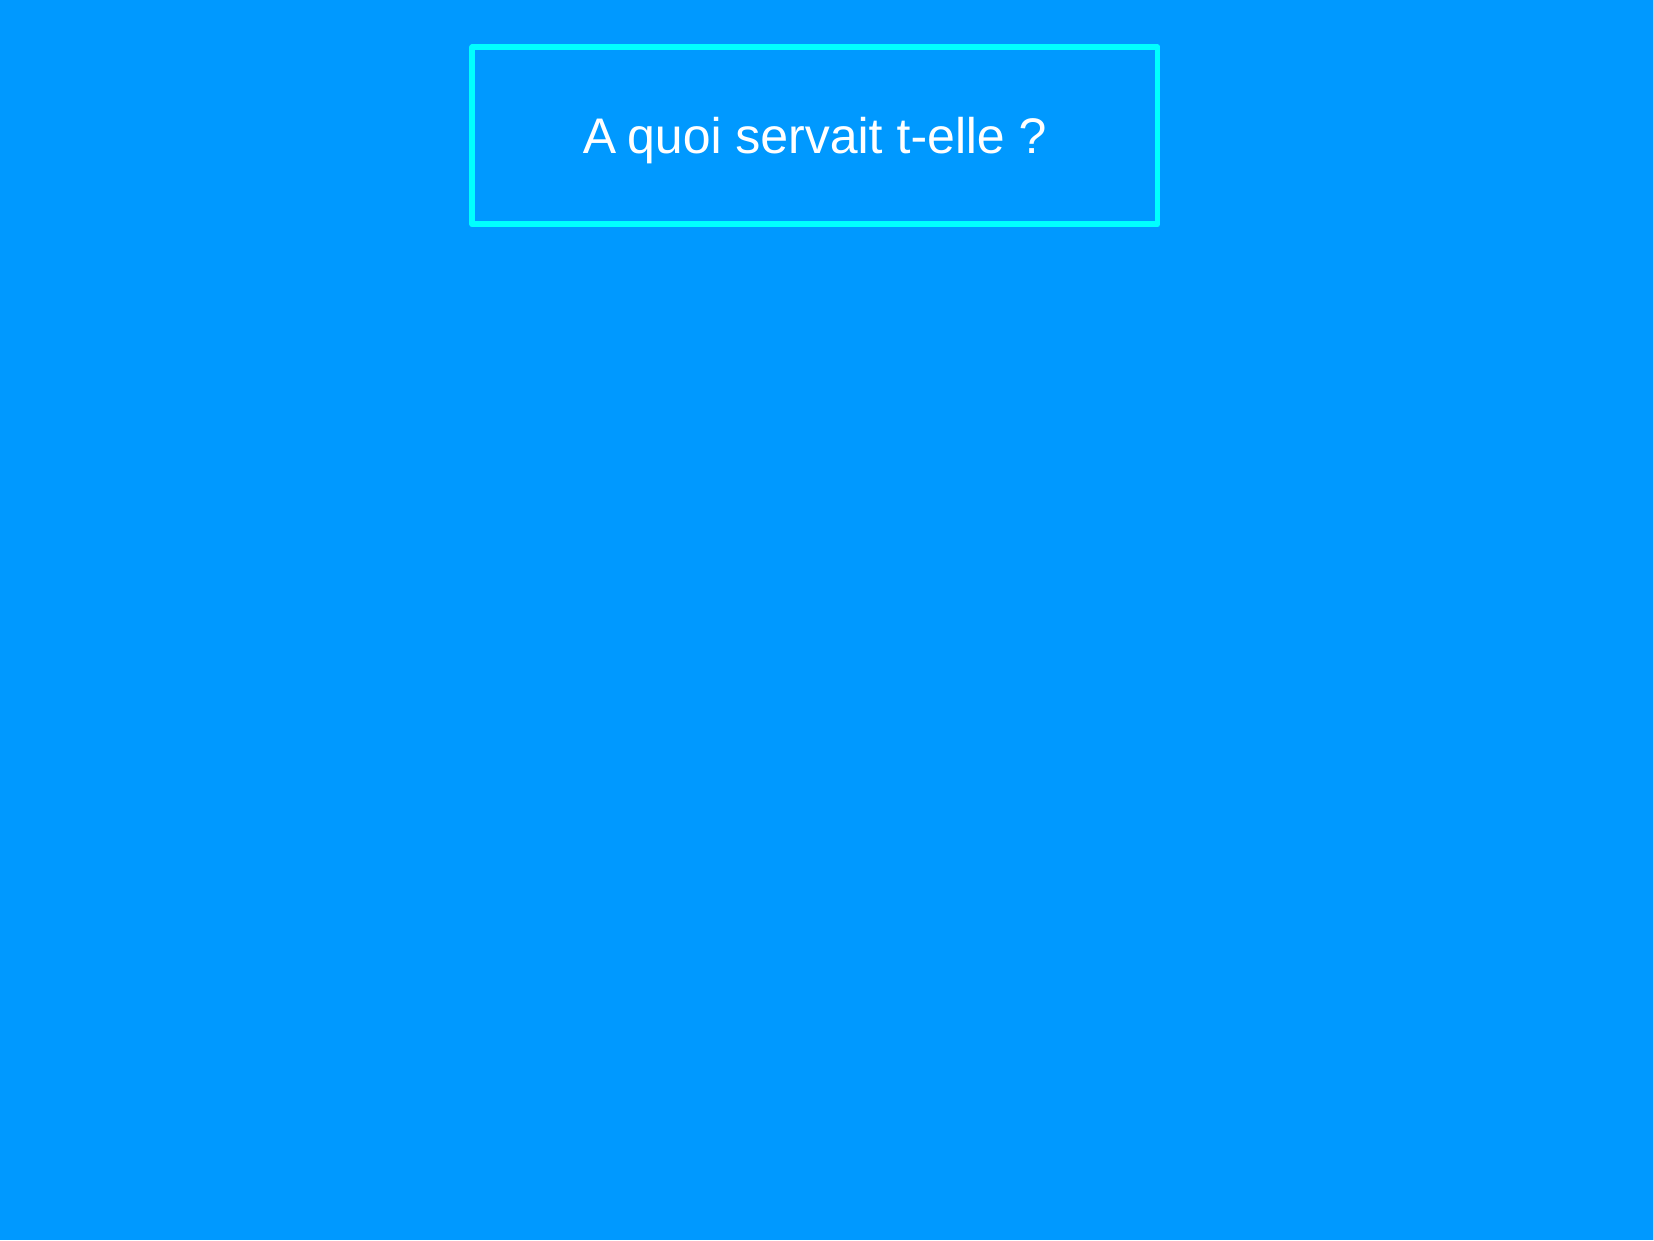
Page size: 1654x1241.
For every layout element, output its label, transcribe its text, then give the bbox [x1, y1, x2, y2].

text_box A quoi servait t-elle ? [472, 47, 1158, 225]
